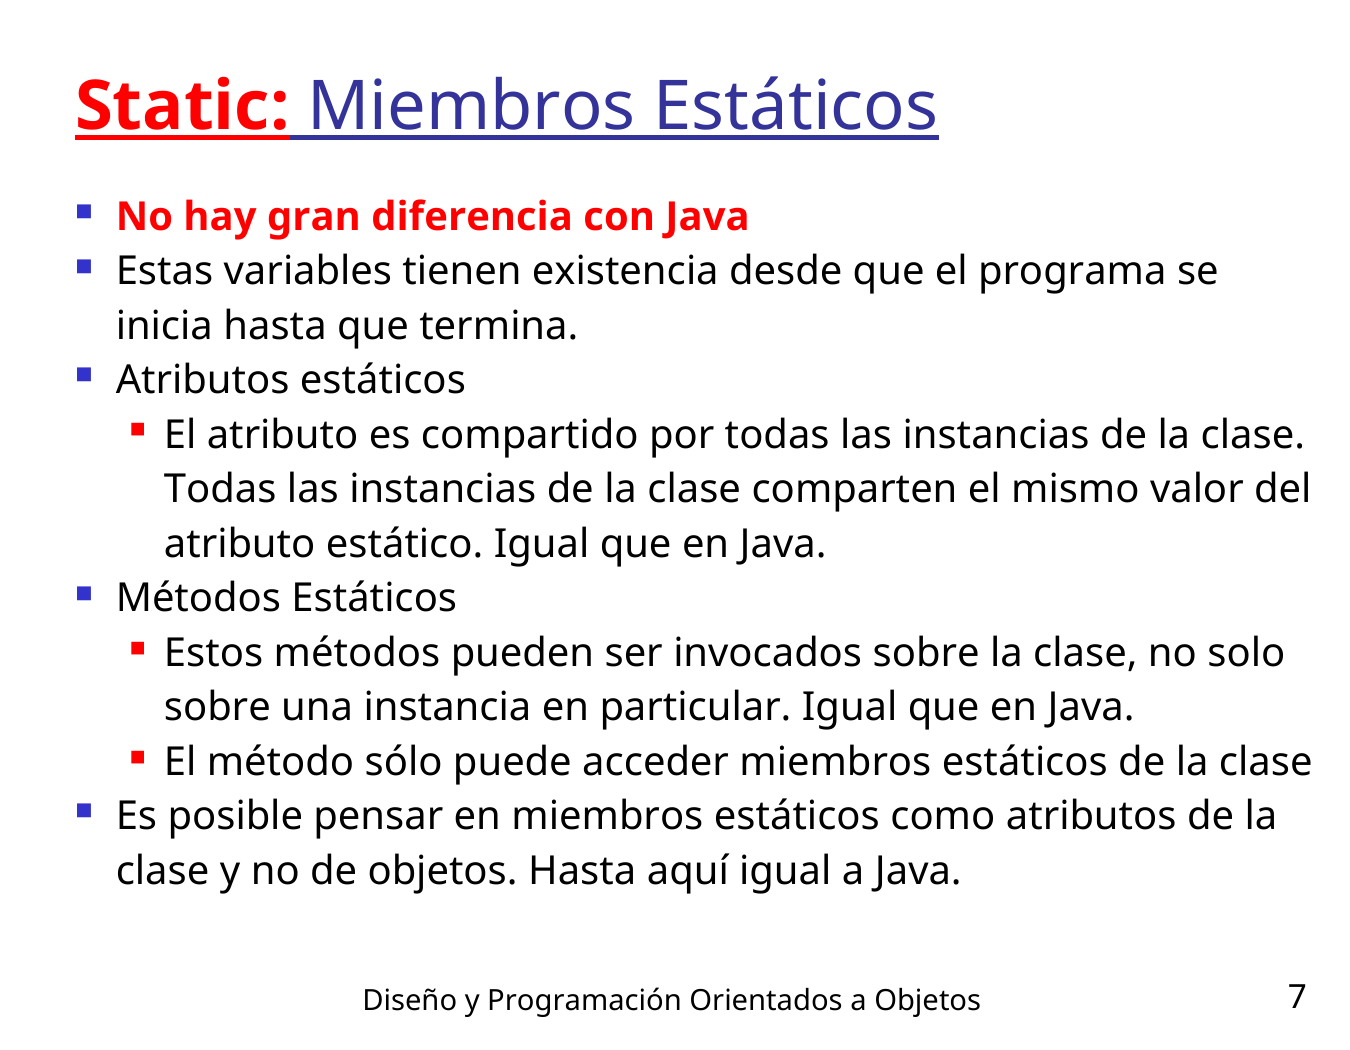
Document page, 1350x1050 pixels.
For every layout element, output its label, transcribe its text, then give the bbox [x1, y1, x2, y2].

title Static: Miembros Estáticos [75, 23, 1319, 175]
list No hay gran diferencia con Java Estas variables tienen existencia desde que el programa se inicia hasta que termina. Atributos estáticos El atributo es compartido por todas las instancias de la clase. Todas las instancias de la clase comparten el mismo valor del atributo estático. Igual que en Java. Métodos Estáticos Estos métodos pueden ser invocados sobre la clase, no solo sobre una instancia en particular. Igual que en Java. El método sólo puede acceder miembros estáticos de la clase Es posible pensar en miembros estáticos como atributos de la clase y no de objetos. Hasta aquí igual a Java. [75, 187, 1316, 938]
